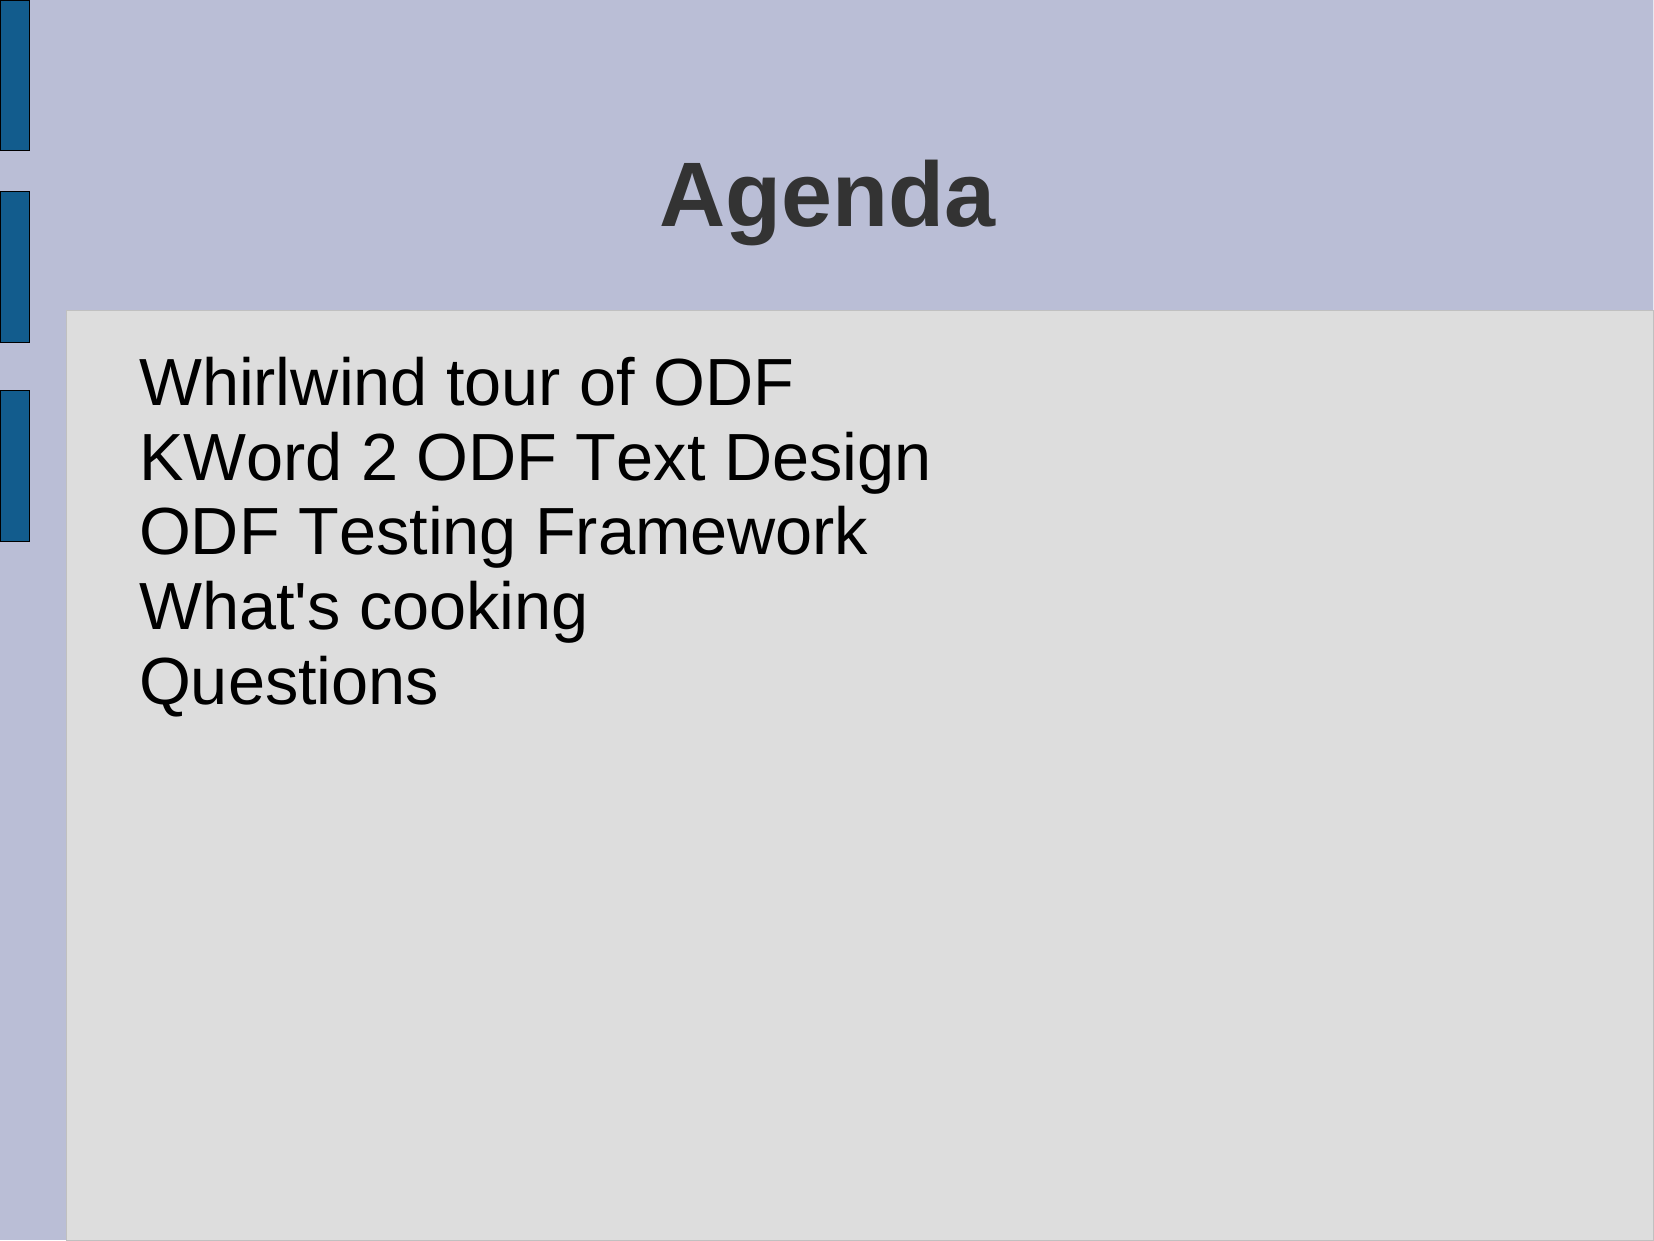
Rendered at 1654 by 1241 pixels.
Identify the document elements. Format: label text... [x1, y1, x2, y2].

title Agenda [121, 98, 1534, 291]
list Whirlwind tour of ODF KWord 2 ODF Text Design ODF Testing Framework What's cooking Questions [121, 344, 1534, 1112]
